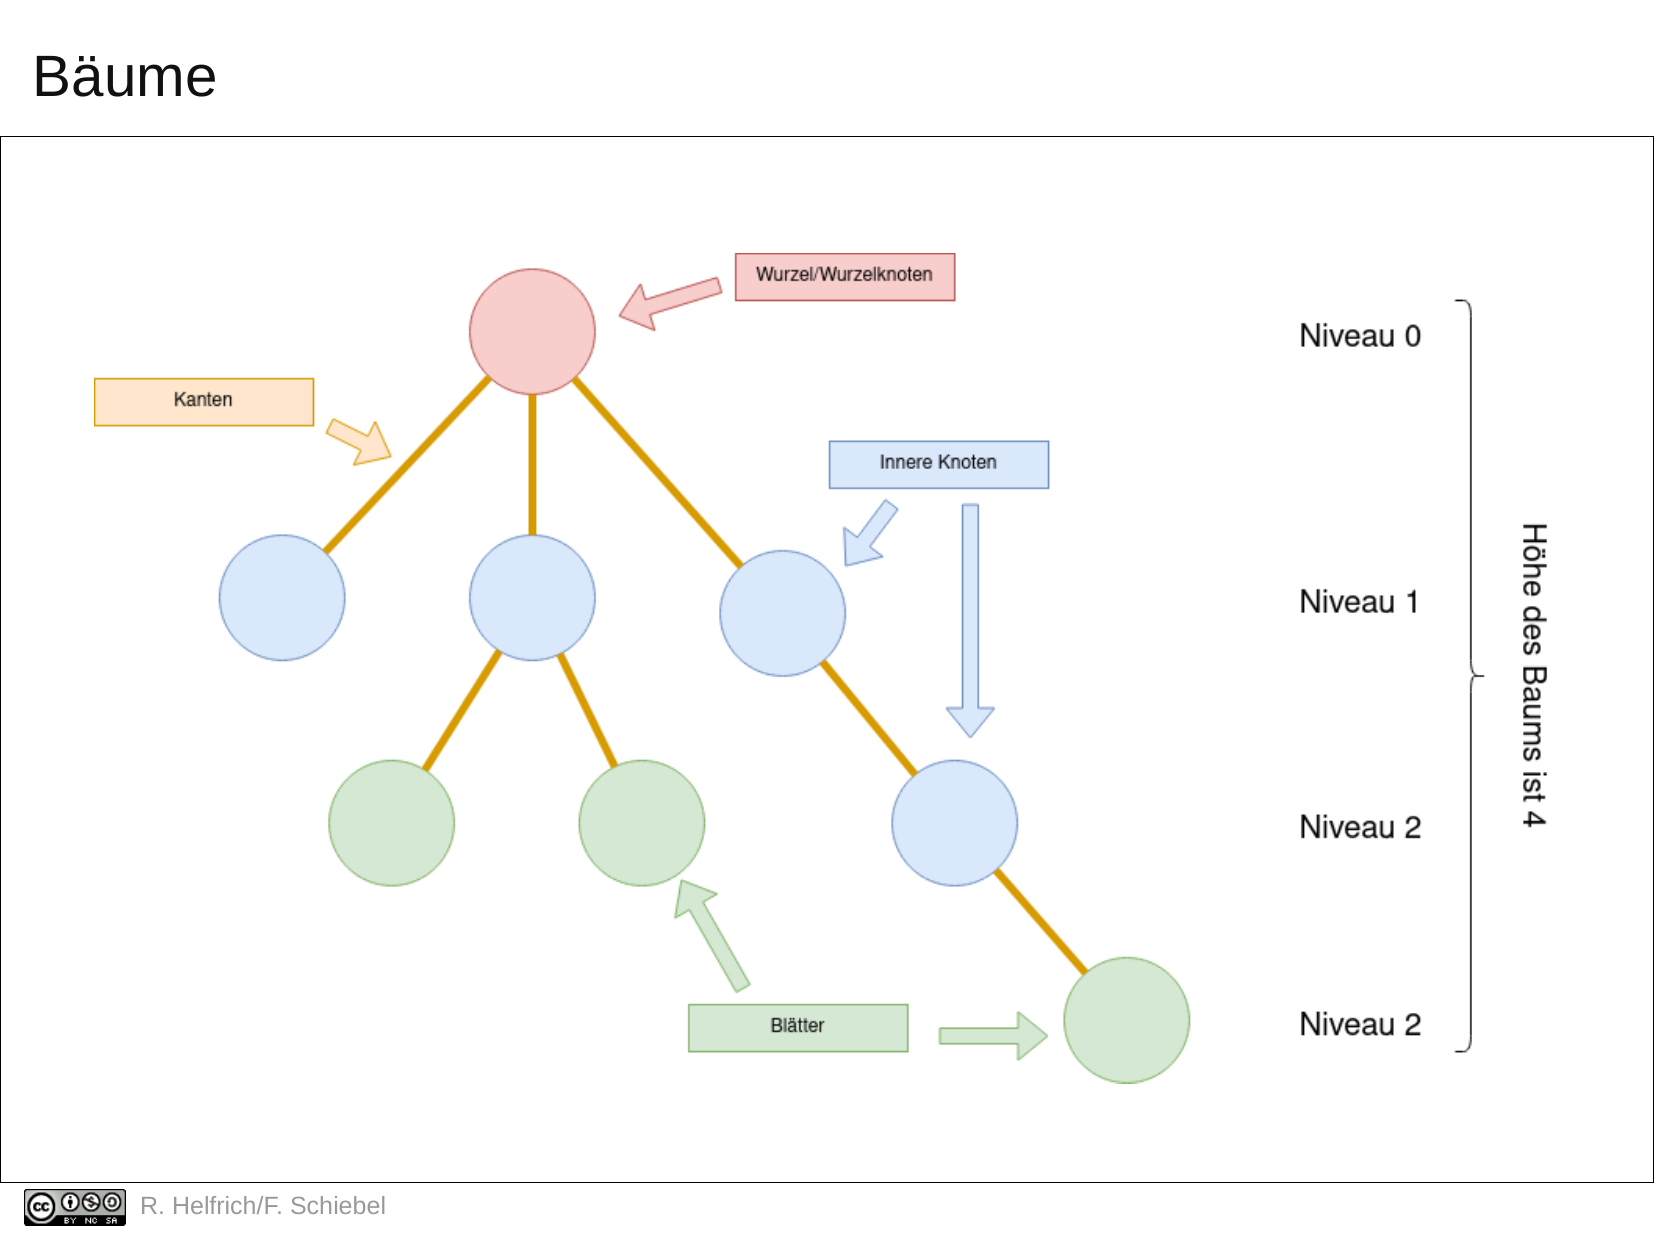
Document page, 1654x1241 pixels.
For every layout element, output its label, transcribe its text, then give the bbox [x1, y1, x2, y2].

title Bäume [32, 38, 1608, 115]
picture [24, 1189, 126, 1226]
picture [94, 253, 1558, 1084]
